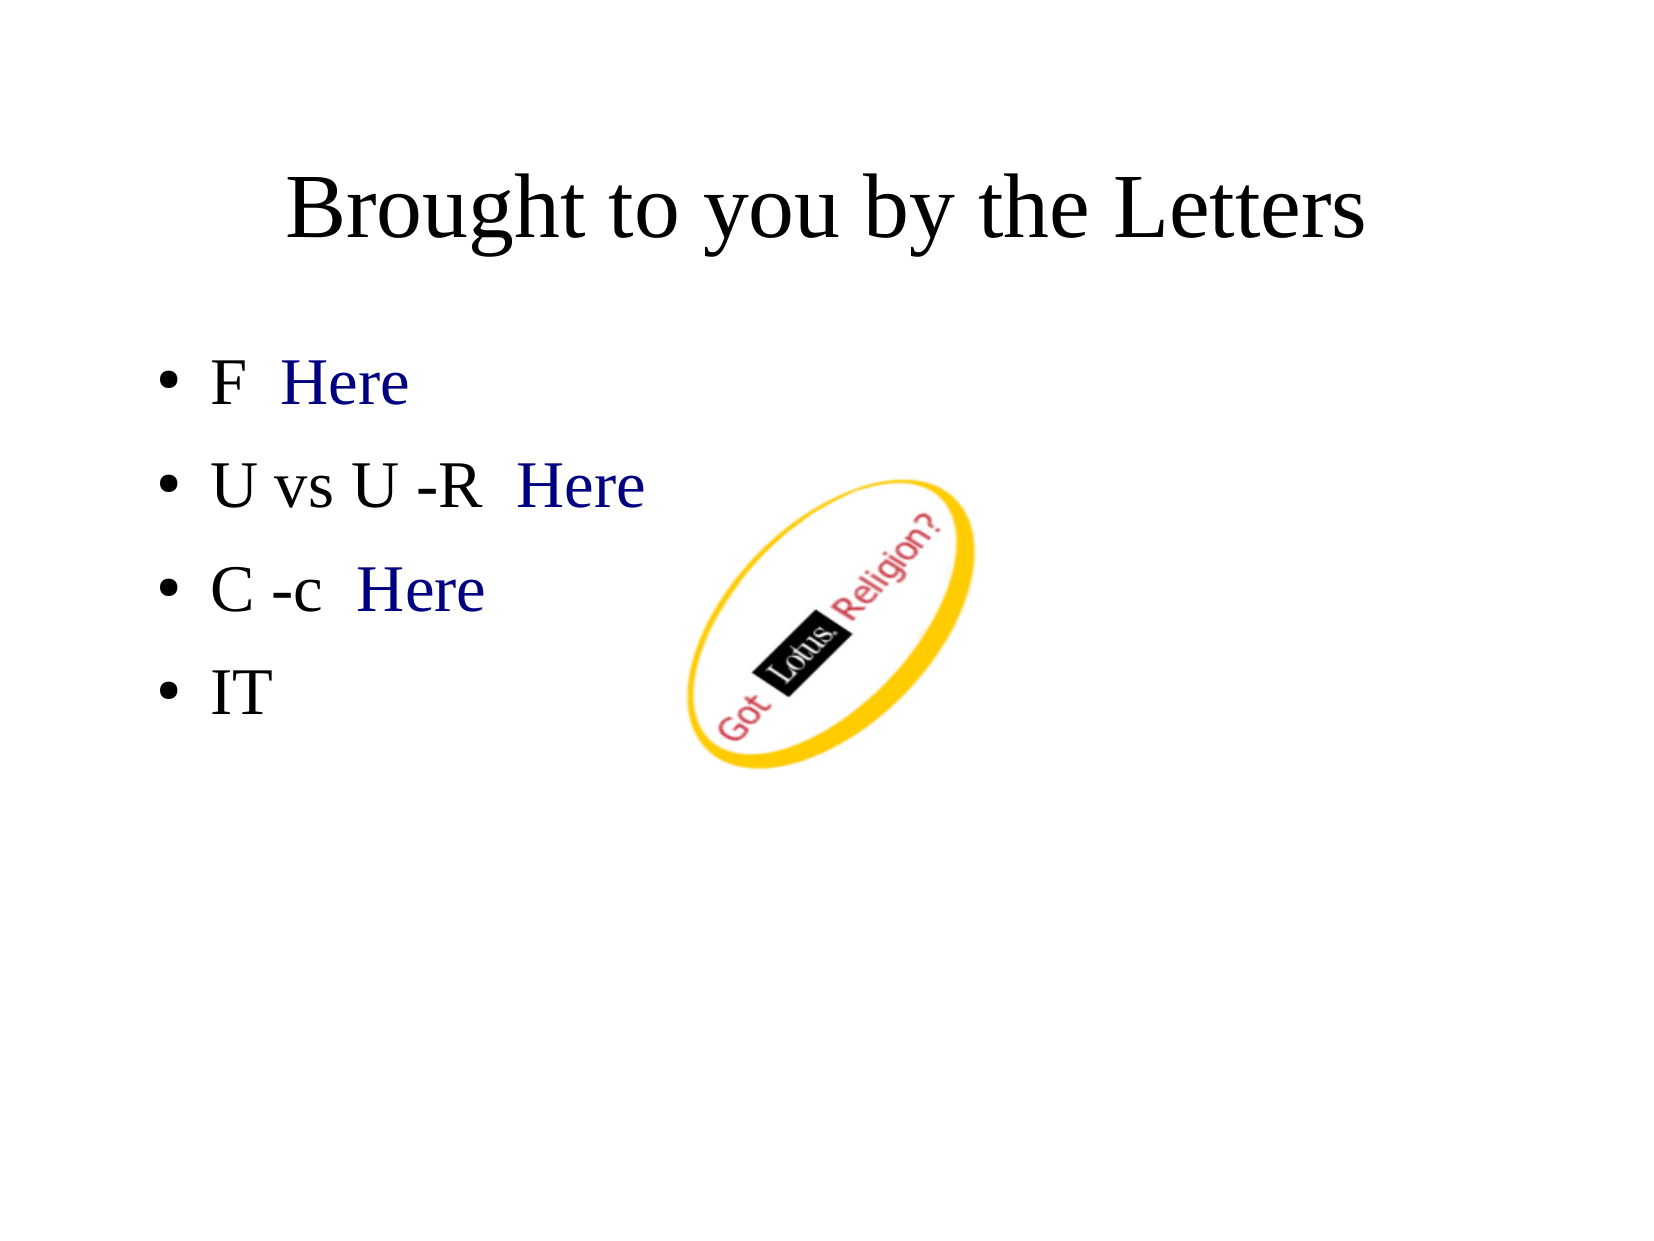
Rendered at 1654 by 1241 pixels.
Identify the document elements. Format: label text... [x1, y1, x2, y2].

title Brought to you by the Letters [121, 102, 1534, 311]
list F Here U vs U -R Here C -c Here IT [121, 344, 1534, 1127]
